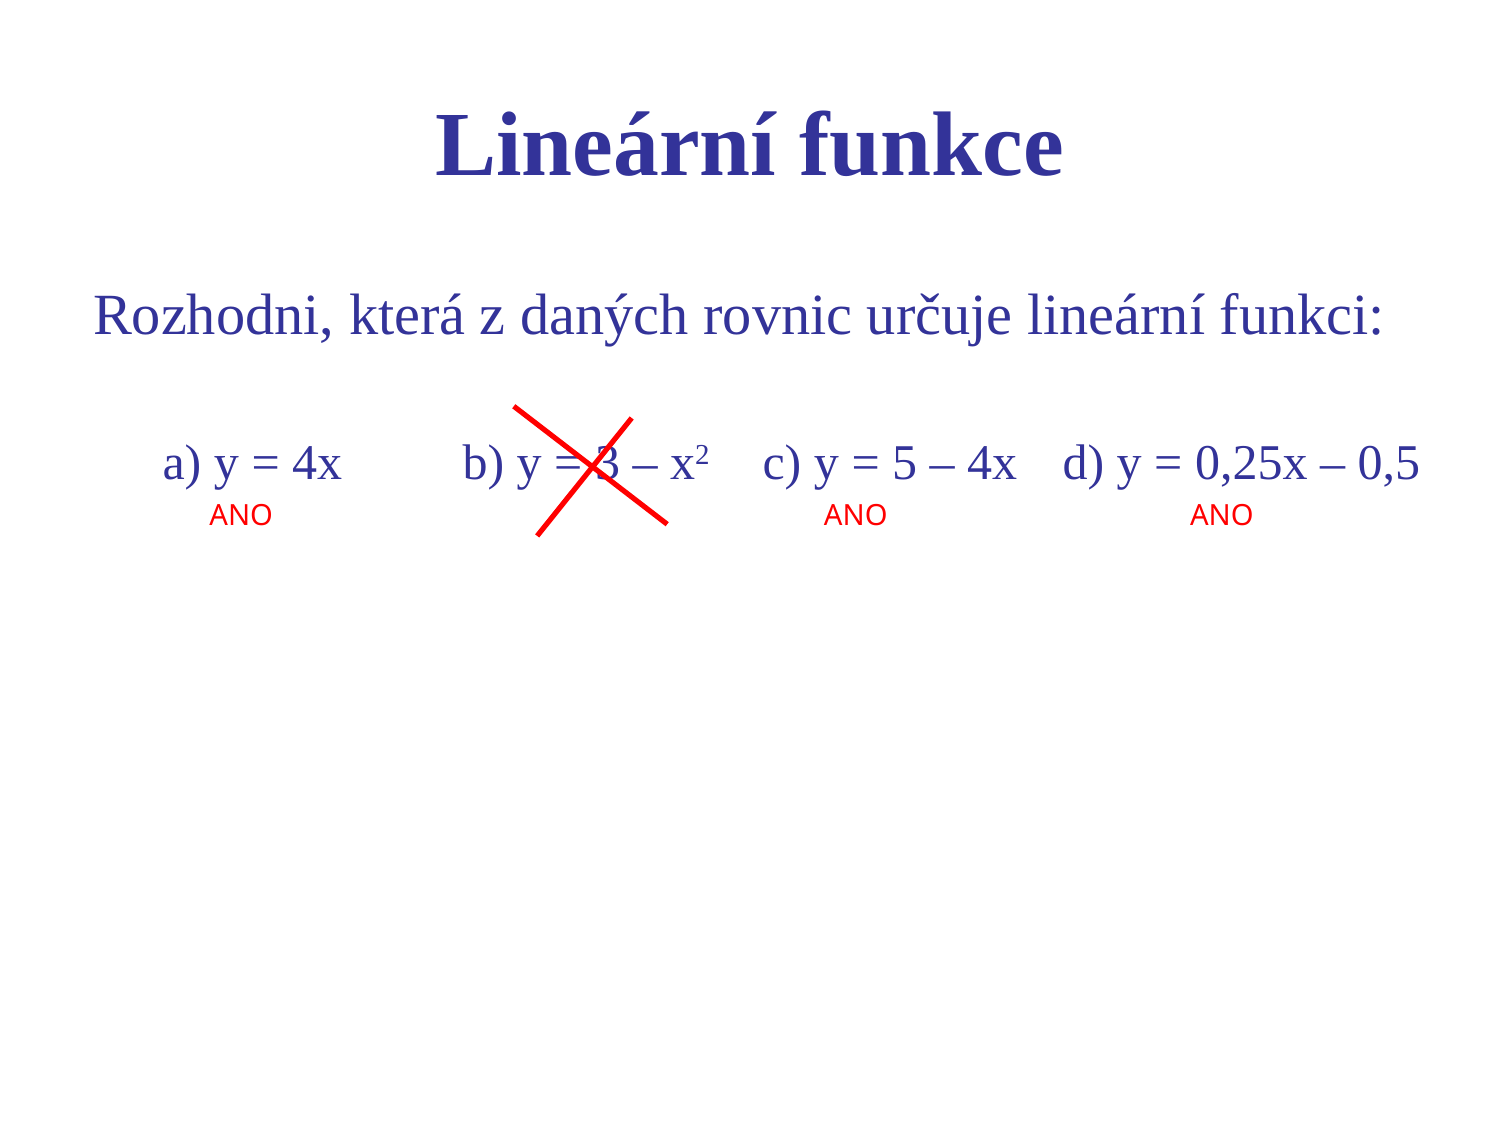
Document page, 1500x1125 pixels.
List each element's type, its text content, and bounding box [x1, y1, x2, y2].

text_box a) y = 4x b) y = 3 – x2 c) y = 5 – 4x d) y = 0,25x – 0,5 [147, 421, 588, 498]
text_box ANO [1175, 488, 1306, 540]
text_box a) y = 4x b) y = 3 – x2 c) y = 5 – 4x d) y = 0,25x – 0,5 [572, 472, 627, 498]
text_box a) y = 4x b) y = 3 – x2 c) y = 5 – 4x d) y = 0,25x – 0,5 [539, 421, 625, 462]
text_box ANO [194, 488, 325, 540]
text_box Rozhodni, která z daných rovnic určuje lineární funkci: [78, 268, 1401, 424]
text_box Lineární funkce [75, 45, 1426, 233]
text_box ANO [809, 488, 940, 540]
text_box a) y = 4x b) y = 3 – x2 c) y = 5 – 4x d) y = 0,25x – 0,5 [611, 421, 1435, 498]
